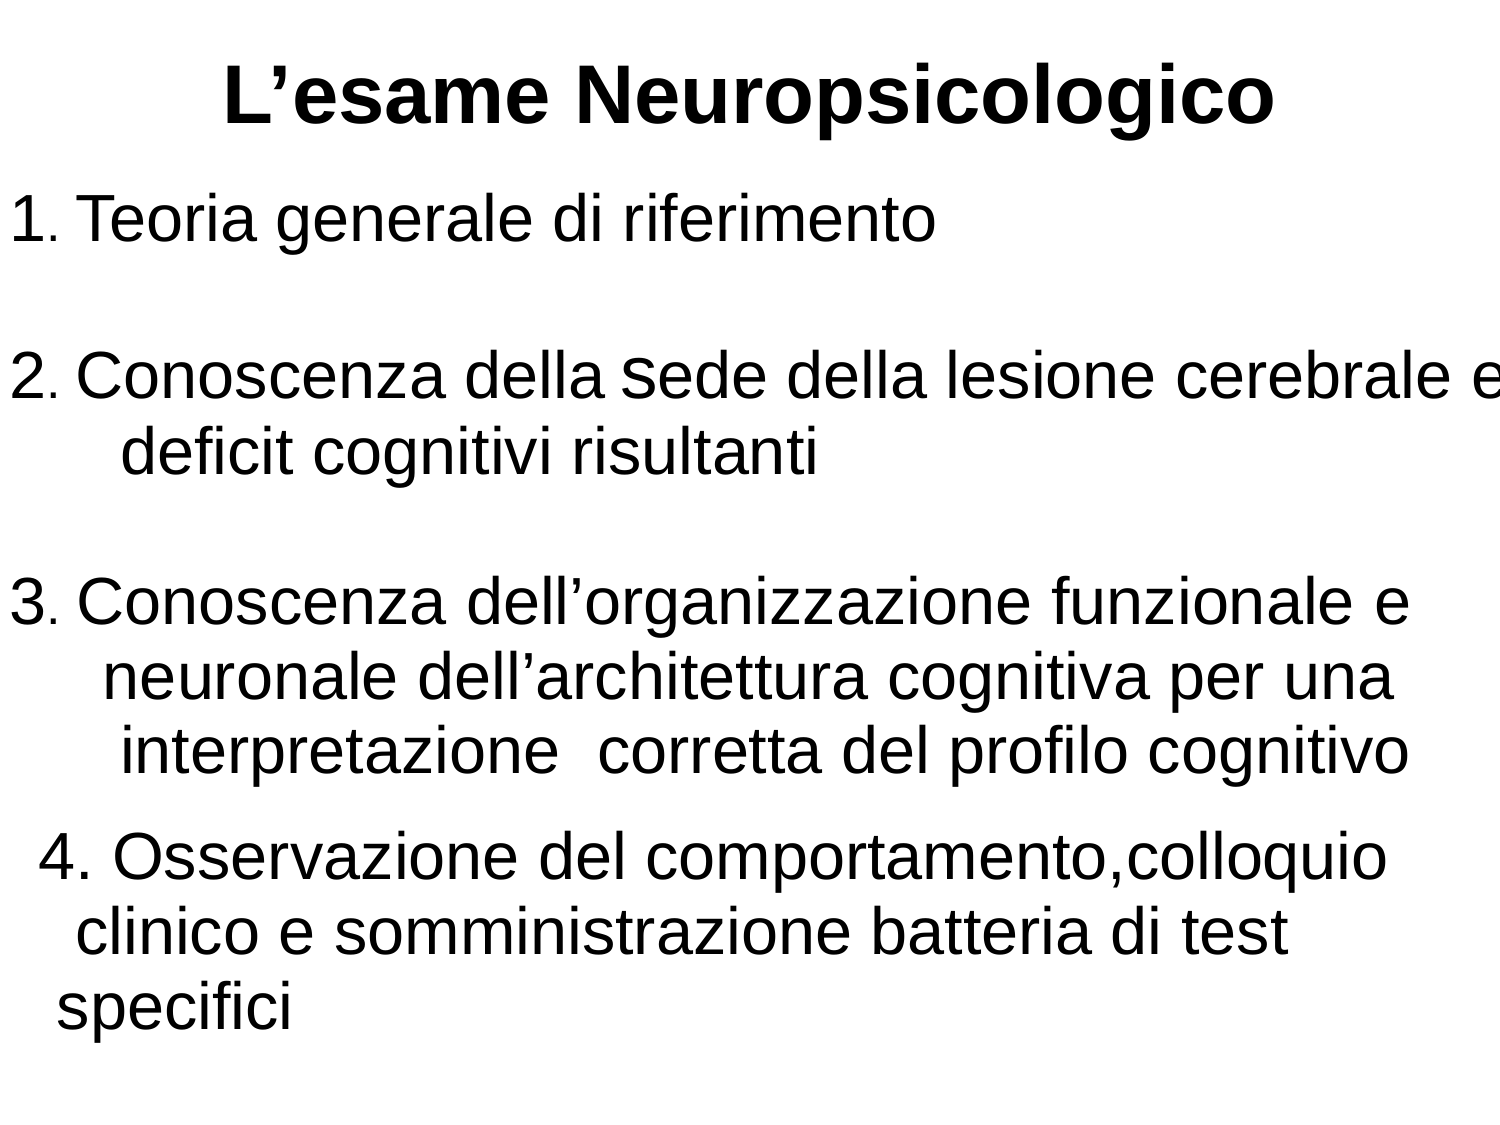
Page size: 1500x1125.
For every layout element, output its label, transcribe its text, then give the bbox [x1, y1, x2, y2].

text_box 1. Teoria generale di riferimento 2. Conoscenza della sede della lesione cerebrale e deficit cognitivi risultanti 3. Conoscenza dell’organizzazione funzionale e neuronale dell’architettura cognitiva per una interpretazione corretta del profilo cognitivo [0, 173, 1500, 959]
text_box 4. Osservazione del comportamento,colloquio clinico e somministrazione batteria di test specifici [23, 812, 1500, 1052]
title L’esame Neuropsicologico [11, 1, 1489, 173]
